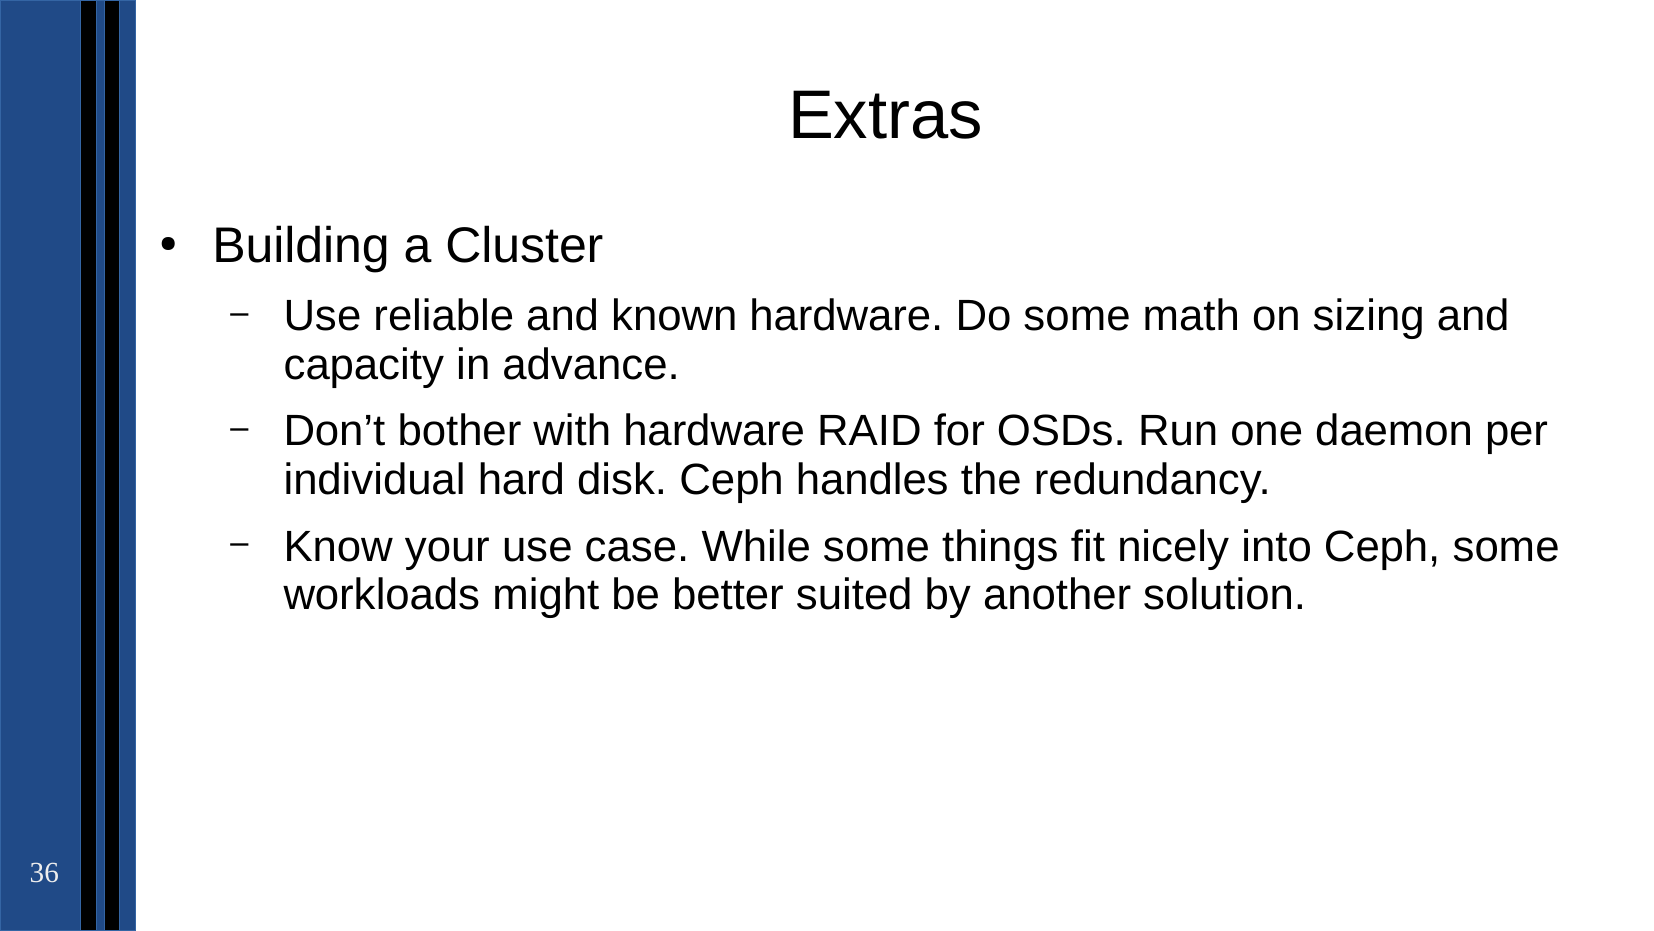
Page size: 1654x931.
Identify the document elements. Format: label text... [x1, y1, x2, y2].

title Extras [141, 37, 1630, 193]
list Building a Cluster Use reliable and known hardware. Do some math on sizing and capacity in advance. Don’t bother with hardware RAID for OSDs. Run one daemon per individual hard disk. Ceph handles the redundancy. Know your use case. While some things fit nicely into Ceph, some workloads might be better suited by another solution. [141, 217, 1630, 758]
